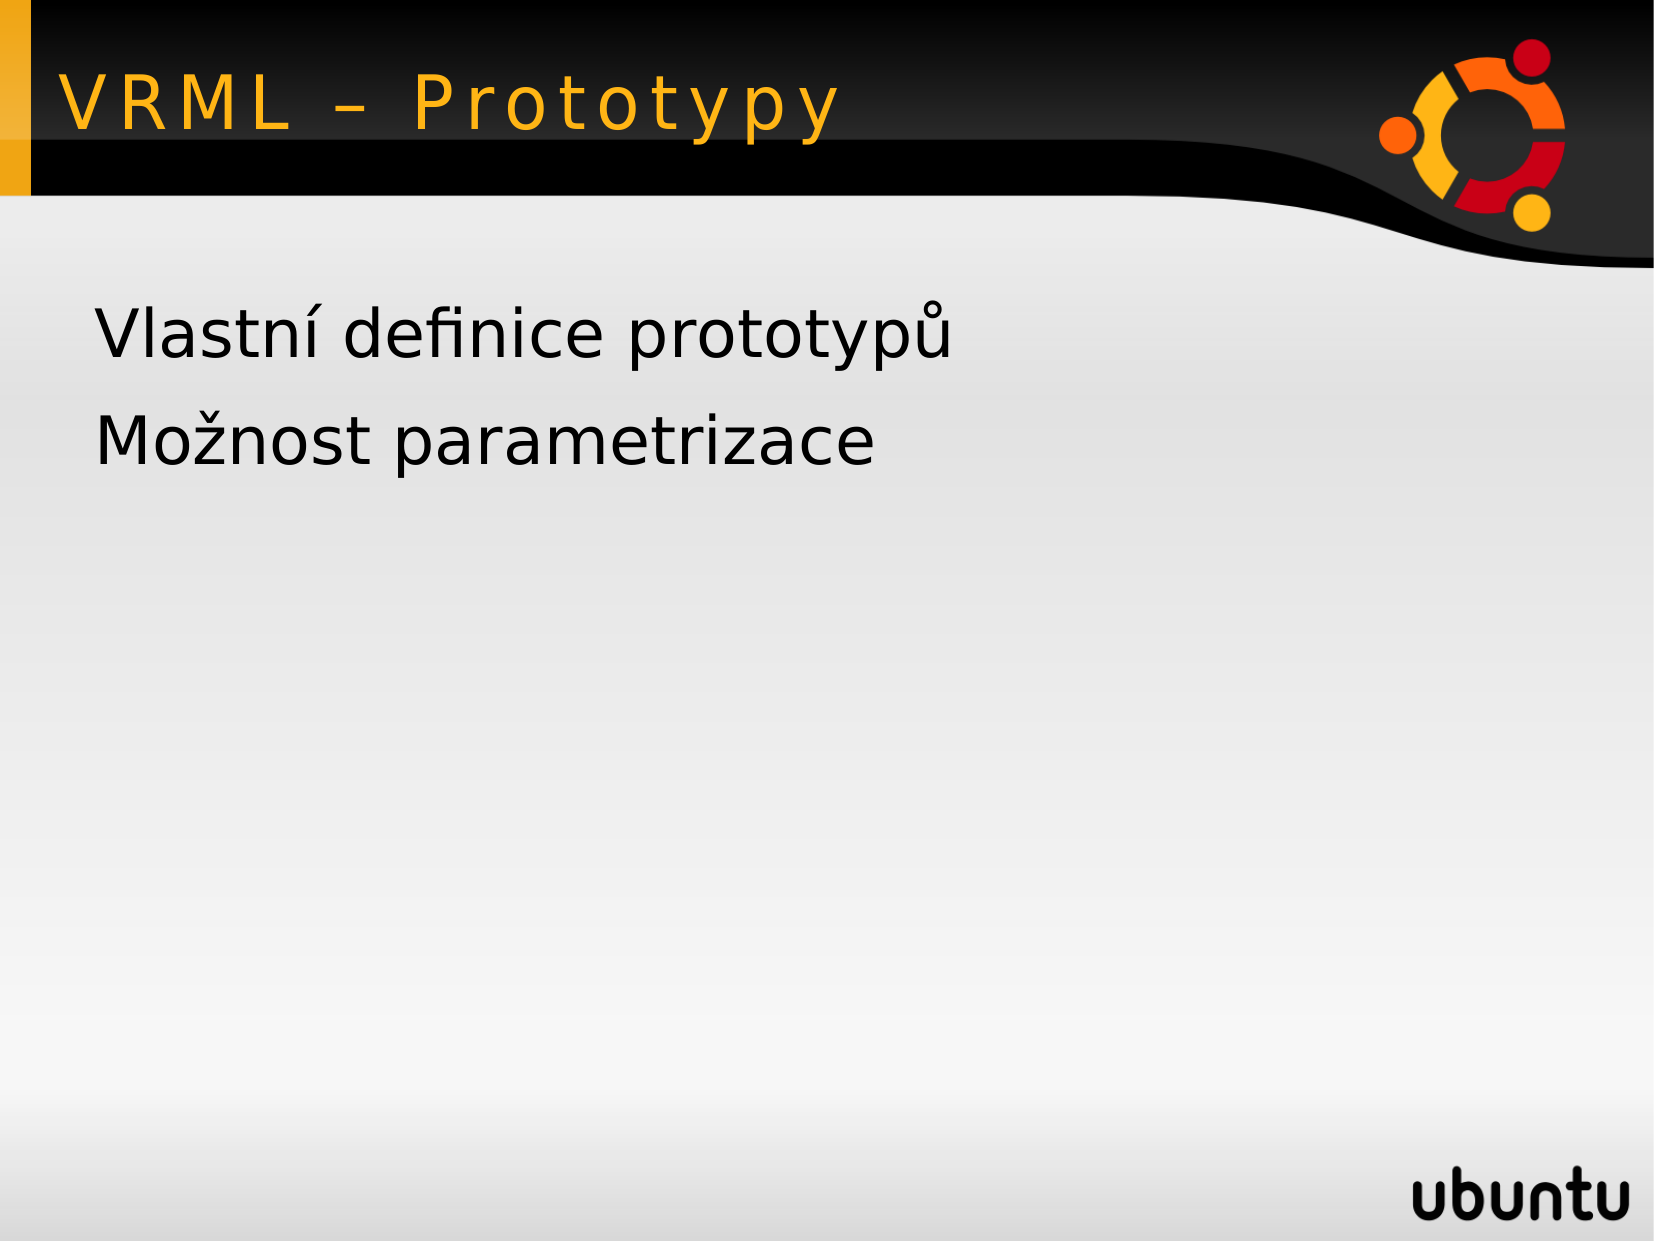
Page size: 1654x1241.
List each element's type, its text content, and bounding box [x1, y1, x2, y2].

list Vlastní definice prototypů Možnost parametrizace [76, 295, 1565, 1114]
picture [0, 0, 1654, 1241]
title VRML – Prototypy [59, 29, 1270, 178]
